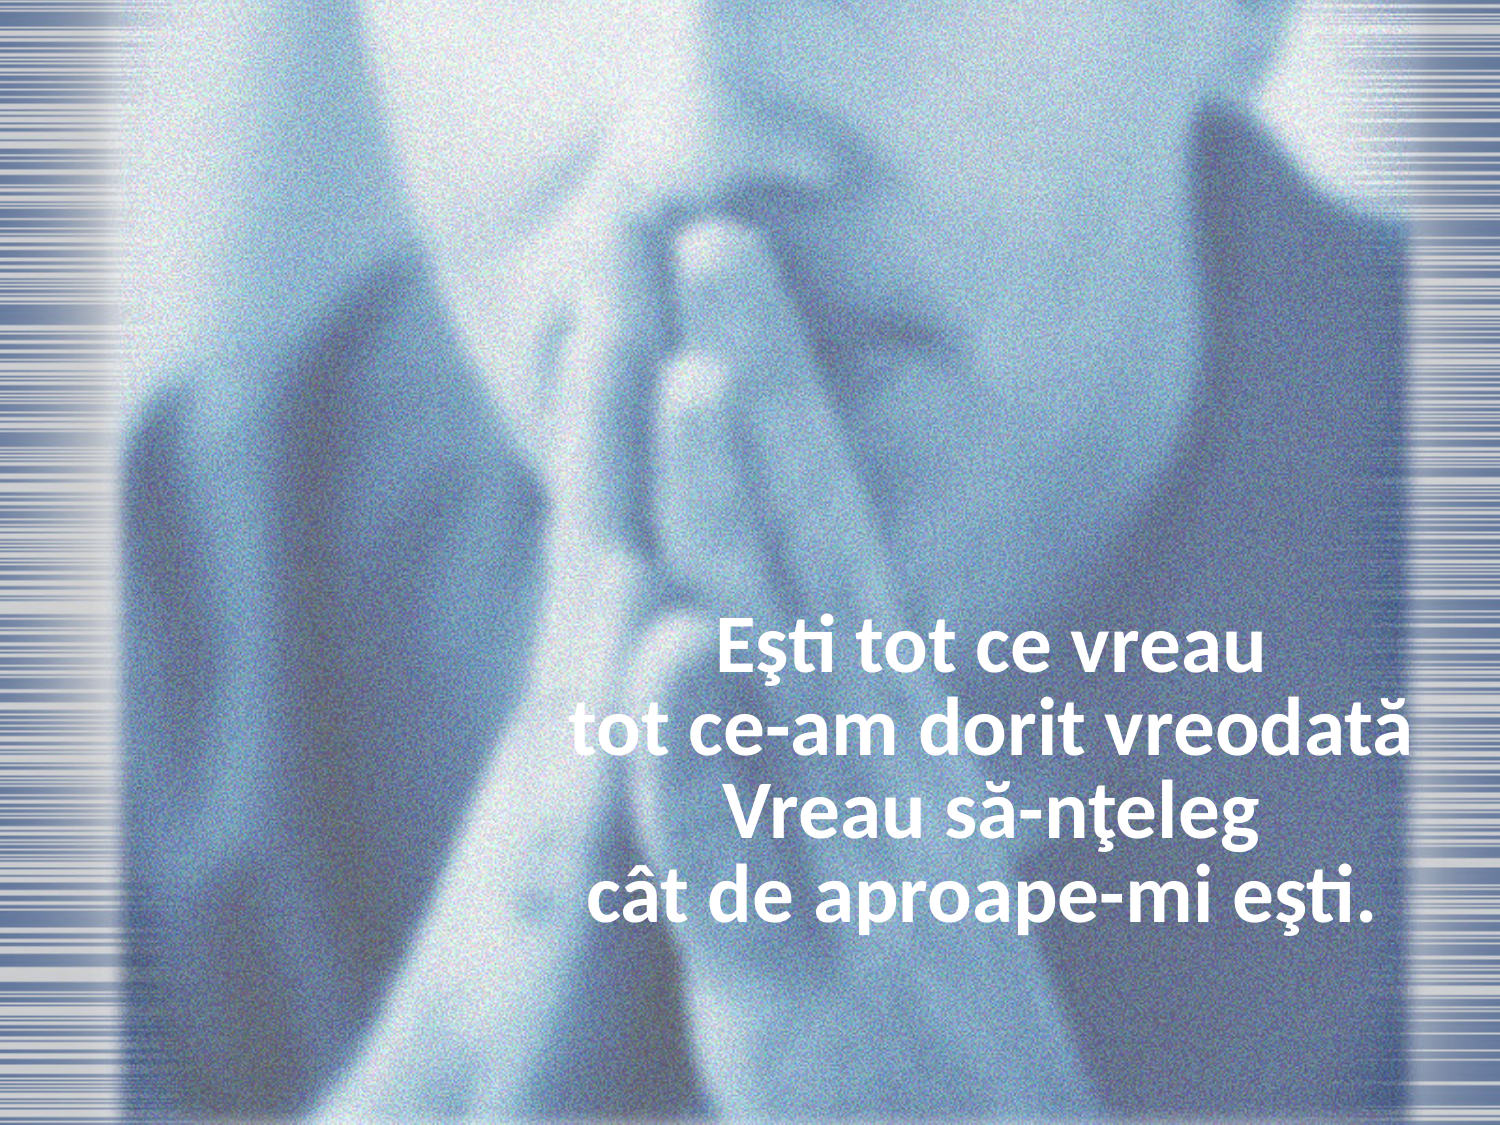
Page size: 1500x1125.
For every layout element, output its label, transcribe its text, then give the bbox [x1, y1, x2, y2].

picture [0, 0, 1500, 1125]
text_box Eşti tot ce vreau tot ce-am dorit vreodată Vreau să-nţeleg cât de aproape-mi eşti. [521, 602, 1462, 1024]
